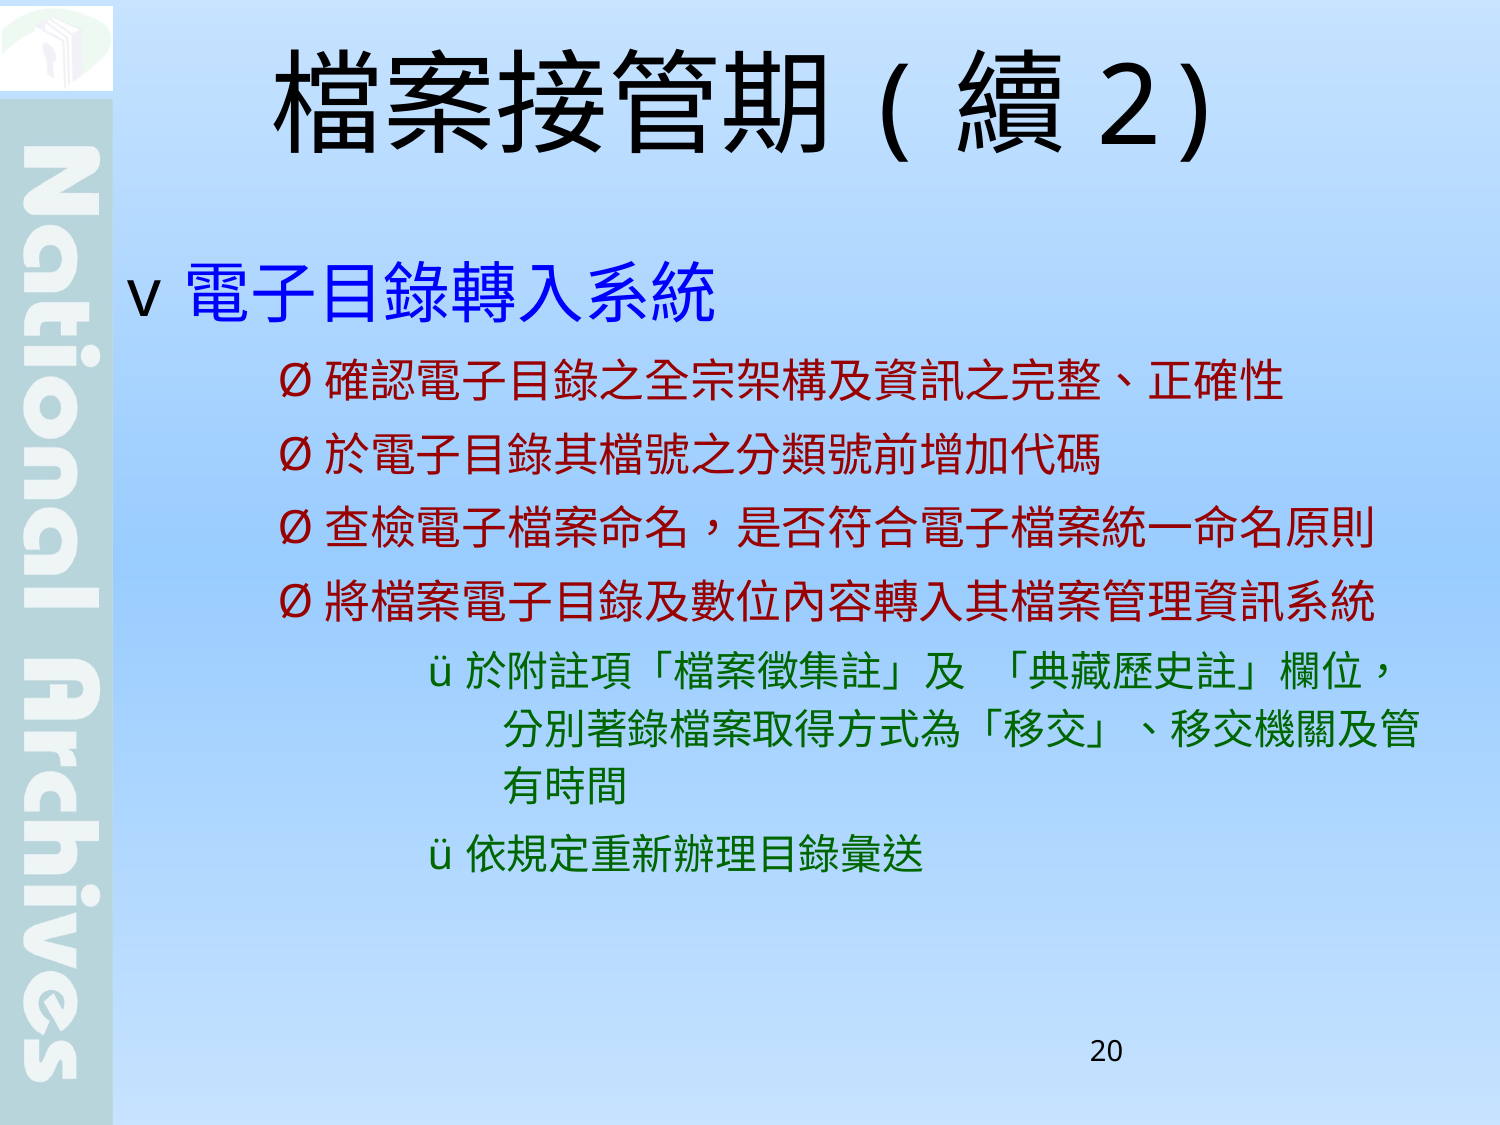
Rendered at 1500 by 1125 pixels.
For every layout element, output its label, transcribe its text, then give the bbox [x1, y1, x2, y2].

text_box 檔案接管期(續2) [113, 25, 1388, 163]
text_box 電子目錄轉入系統 確認電子目錄之全宗架構及資訊之完整、正確性 於電子目錄其檔號之分類號前增加代碼 查檢電子檔案命名，是否符合電子檔案統一命名原則 將檔案電子目錄及數位內容轉入其檔案管理資訊系統 於附註項「檔案徵集註」及 「典藏歷史註」欄位，分別著錄檔案取得方式為「移交」、移交機關及管有時間 依規定重新辦理目錄彙送 [113, 243, 1450, 1125]
